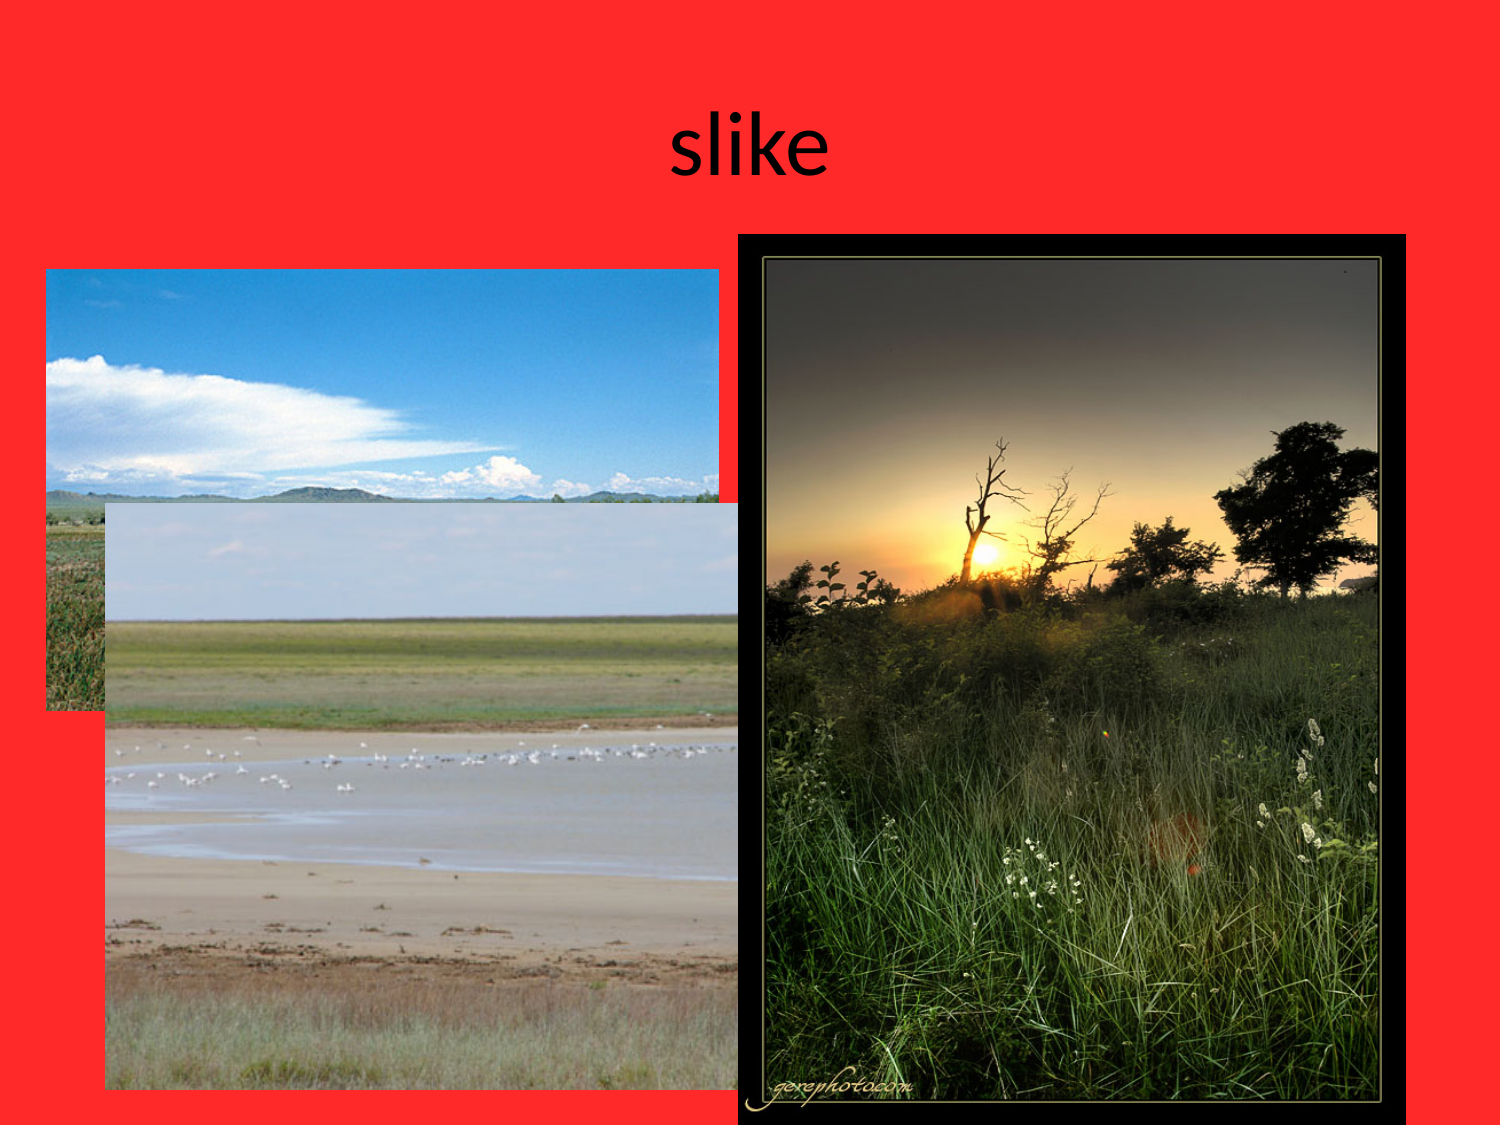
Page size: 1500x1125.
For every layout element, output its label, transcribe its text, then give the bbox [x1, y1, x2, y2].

title slike [75, 45, 1425, 233]
picture [46, 234, 1406, 1125]
